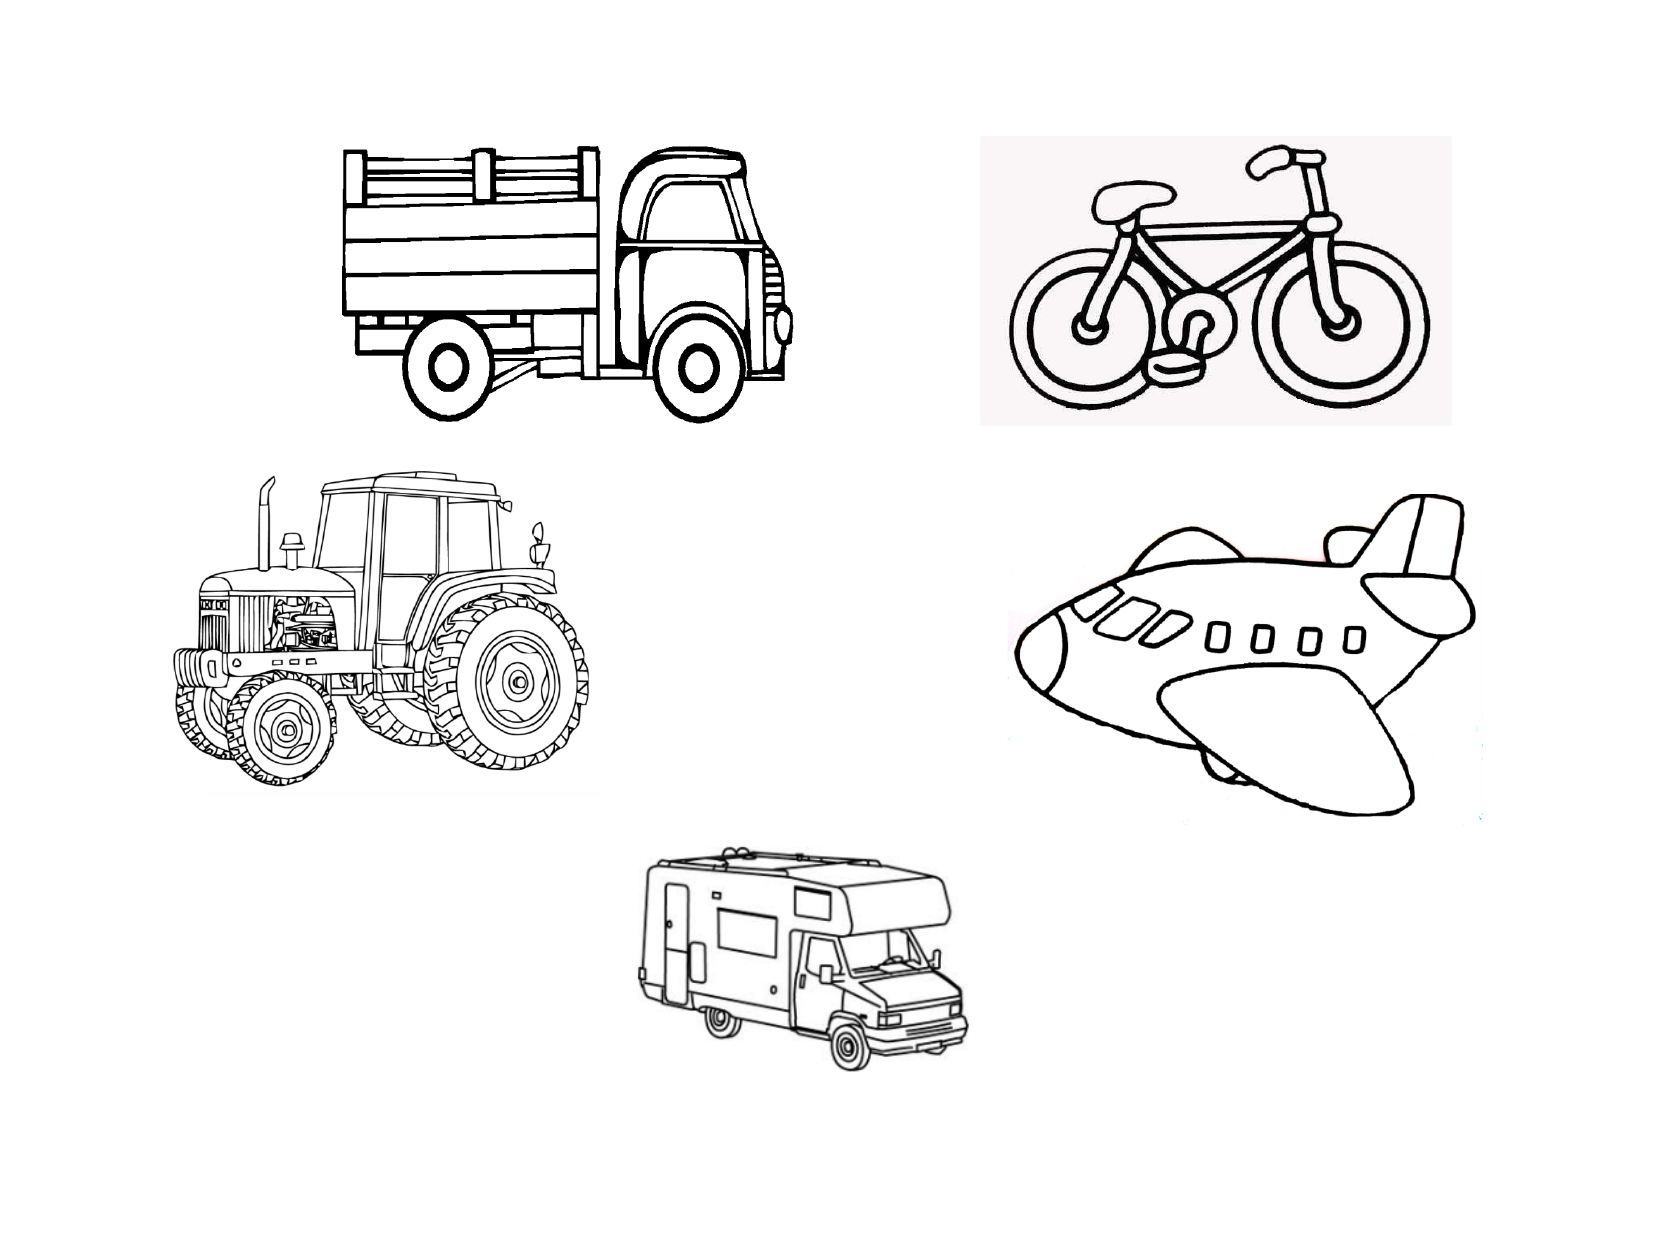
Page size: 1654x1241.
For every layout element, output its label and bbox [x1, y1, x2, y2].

picture [980, 136, 1452, 426]
picture [992, 494, 1500, 827]
picture [625, 826, 978, 1082]
picture [342, 142, 794, 426]
picture [156, 460, 603, 797]
